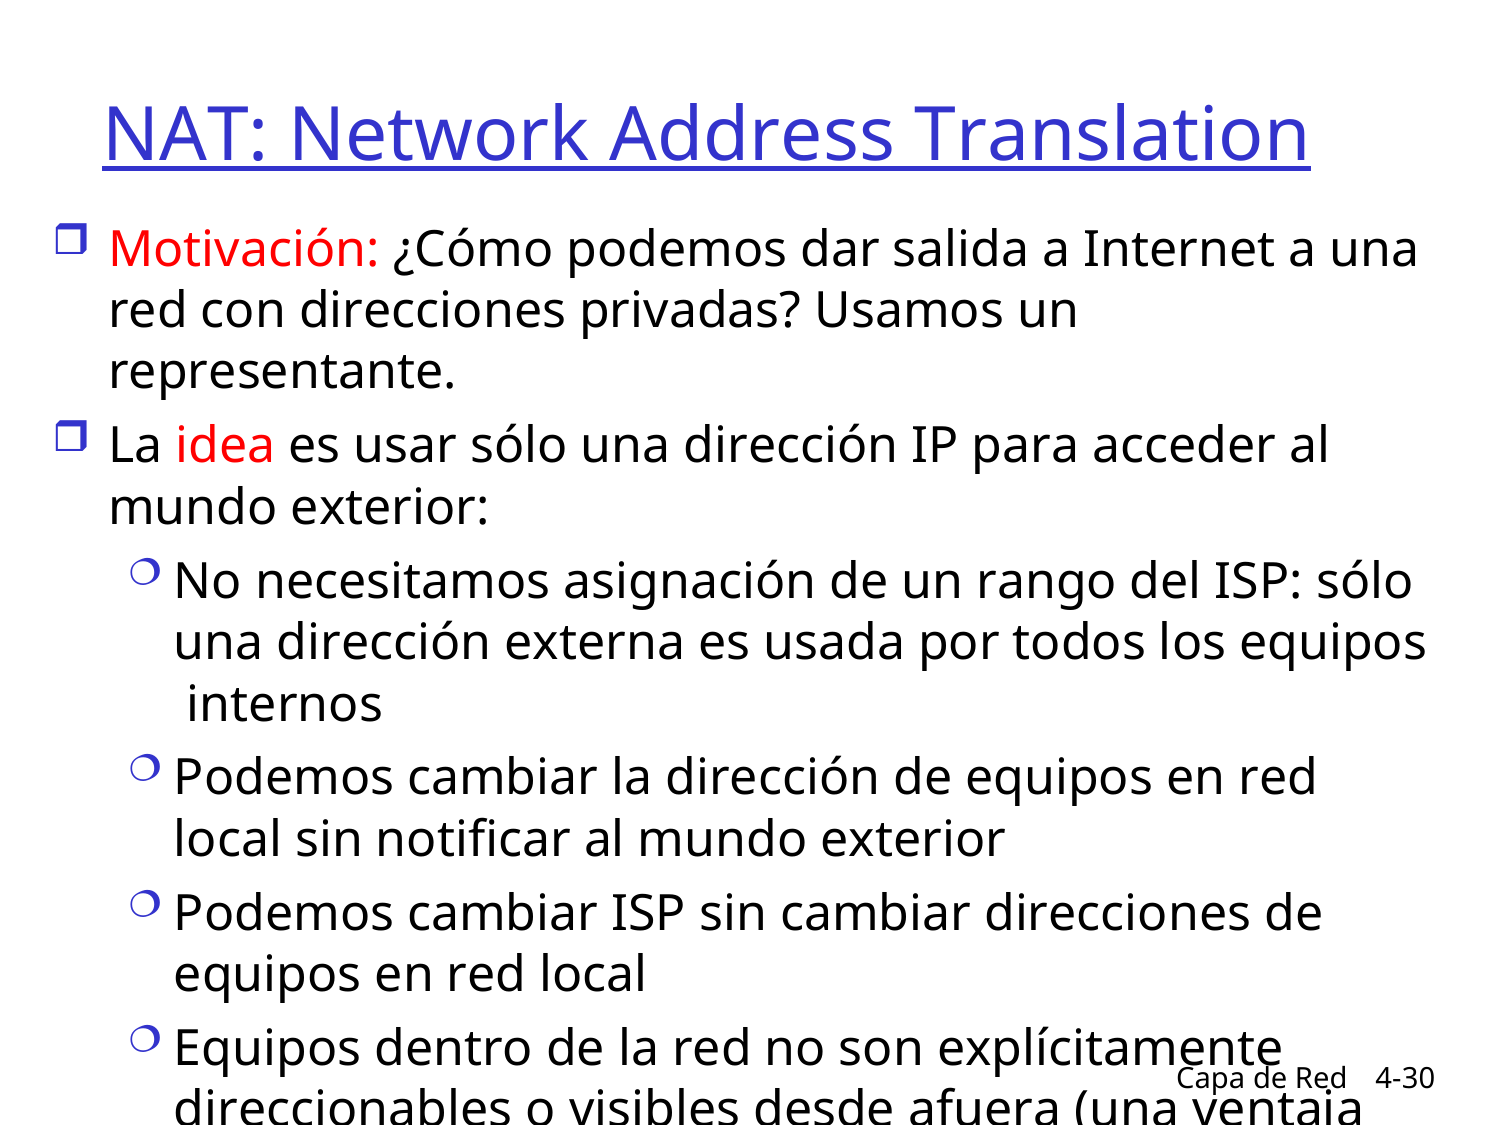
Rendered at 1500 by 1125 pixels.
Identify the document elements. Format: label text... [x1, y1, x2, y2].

title NAT: Network Address Translation [87, 37, 1395, 209]
list Motivación: ¿Cómo podemos dar salida a Internet a una red con direcciones privadas? Usamos un representante. La idea es usar sólo una dirección IP para acceder al mundo exterior: No necesitamos asignación de un rango del ISP: sólo una dirección externa es usada por todos los equipos internos Podemos cambiar la dirección de equipos en red local sin notificar al mundo exterior Podemos cambiar ISP sin cambiar direcciones de equipos en red local Equipos dentro de la red no son explícitamente direccionables o visibles desde afuera (una ventaja de seguridad). [37, 209, 1445, 985]
